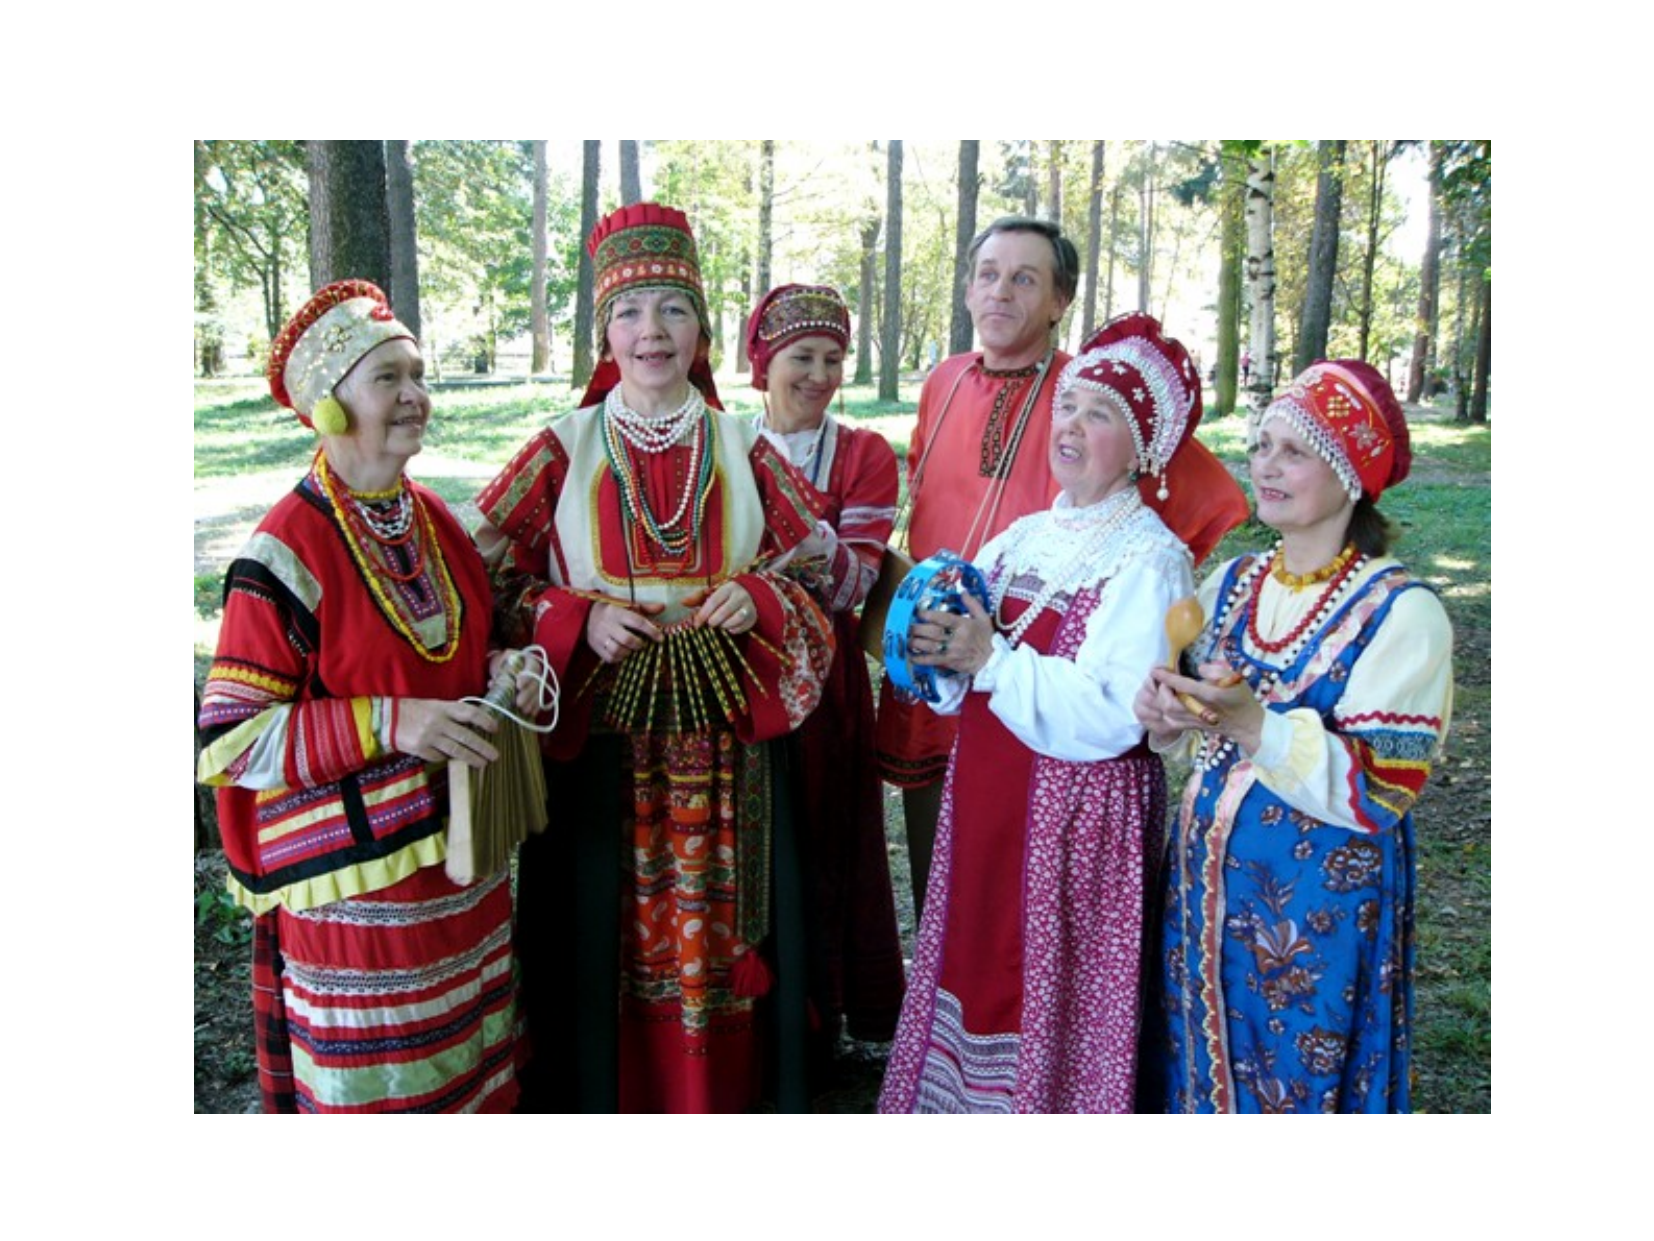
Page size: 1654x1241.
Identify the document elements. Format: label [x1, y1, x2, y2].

picture [194, 140, 1491, 1114]
